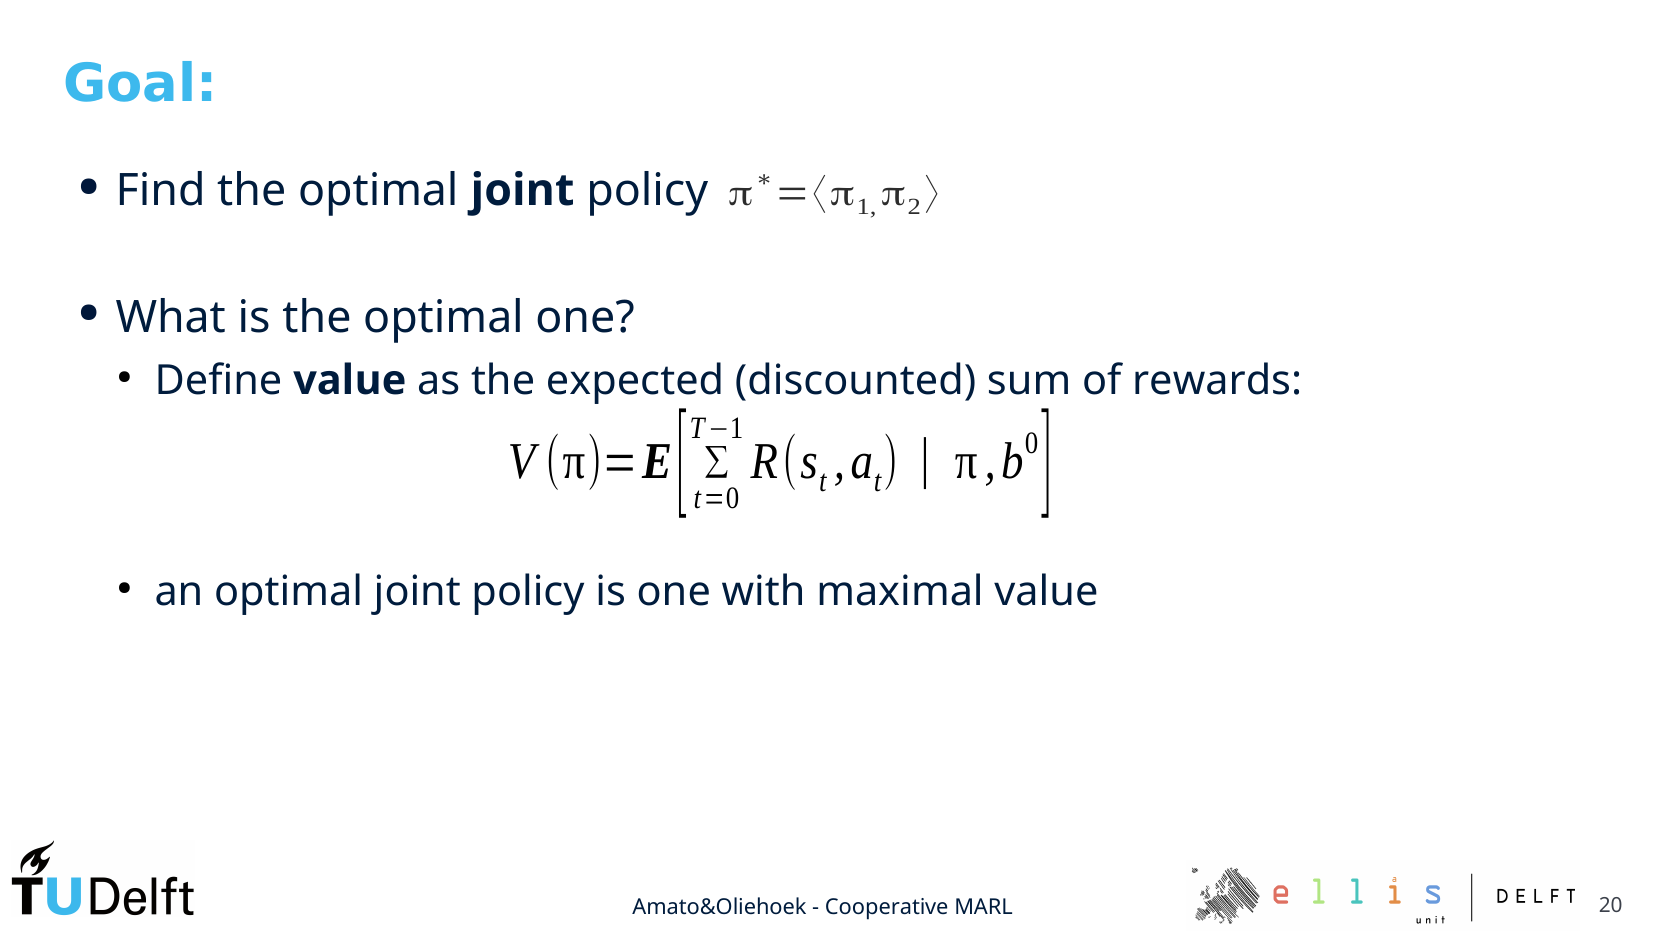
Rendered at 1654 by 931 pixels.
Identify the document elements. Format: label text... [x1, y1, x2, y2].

title Goal: [63, 12, 1571, 112]
chart [722, 172, 945, 220]
list Find the optimal joint policy What is the optimal one? Define value as the expected (discounted) sum of rewards: an optimal joint policy is one with maximal value [63, 161, 1571, 776]
picture [11, 840, 195, 917]
chart [498, 405, 1062, 521]
picture [1186, 860, 1580, 931]
